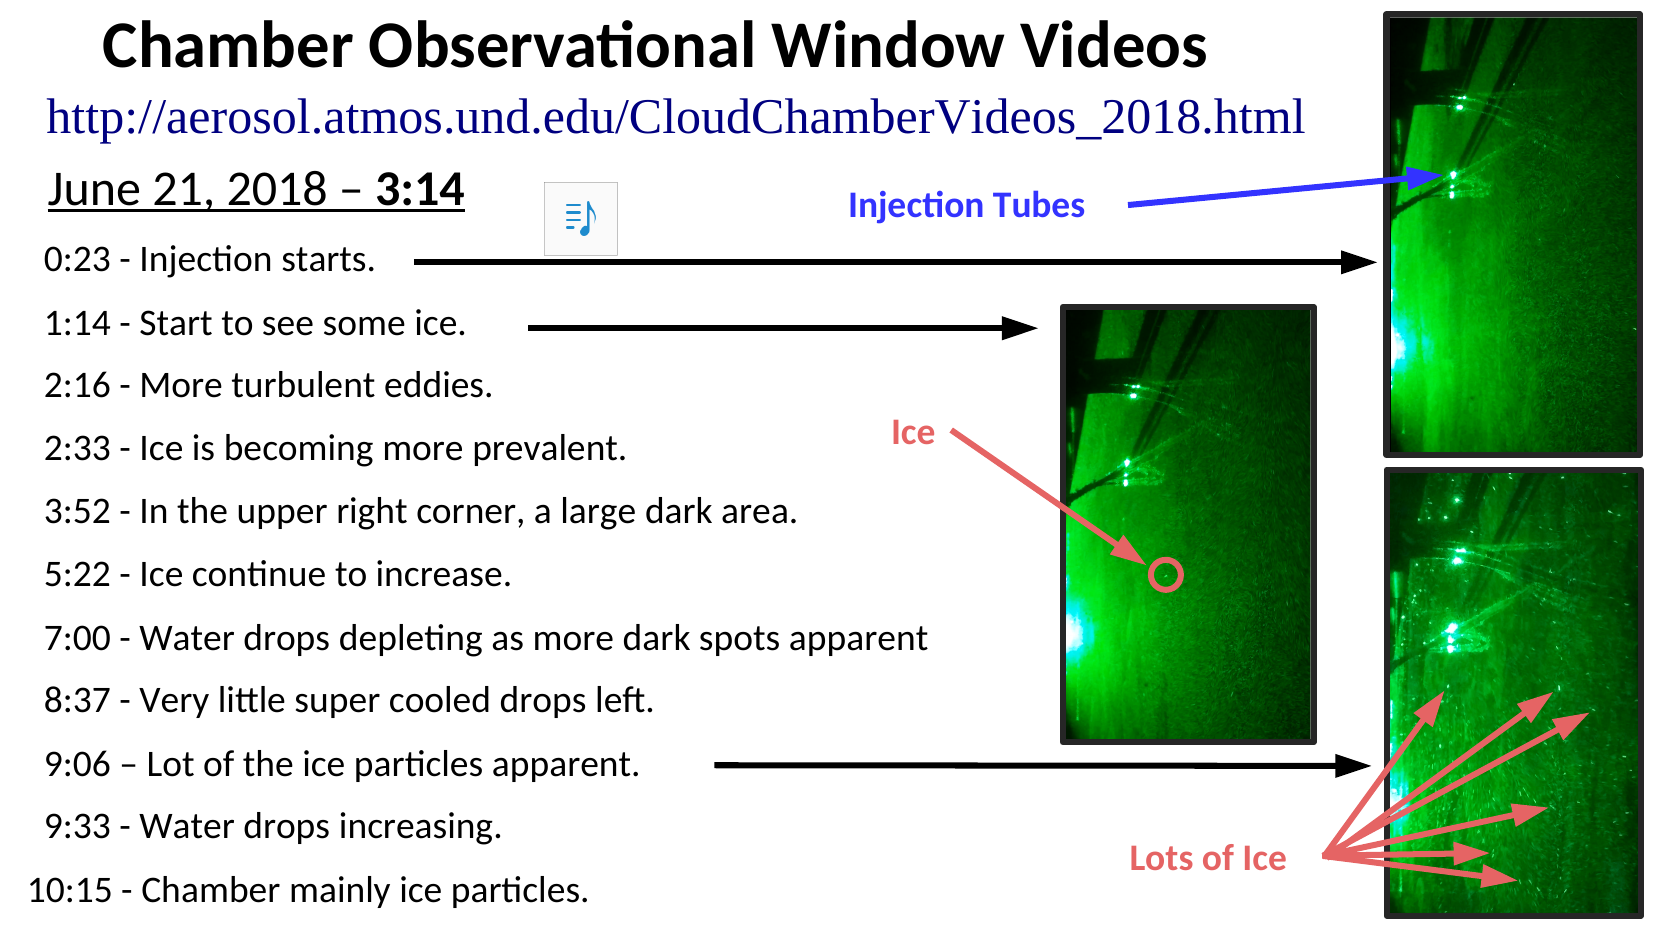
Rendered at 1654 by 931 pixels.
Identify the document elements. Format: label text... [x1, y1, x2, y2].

picture [1389, 17, 1637, 453]
text_box Injection Tubes [833, 172, 1149, 233]
text_box http://aerosol.atmos.und.edu/CloudChamberVideos_2018.html [31, 76, 1345, 152]
text_box 0:23 - Injection starts. 1:14 - Start to see some ice. 2:16 - More turbulent eddies. 2:33 - Ice is becoming more prevalent. 3:52 - In the upper right corner, a large dark area. 5:22 - Ice continue to increase. 7:00 - Water drops depleting as more dark spots apparent 8:37 - Very little super cooled drops left. 9:06 – Lot of the ice particles apparent. 9:33 - Water drops increasing. 10:15 - Chamber mainly ice particles. [12, 227, 1048, 917]
text_box [543, 180, 619, 256]
text_box Chamber Observational Window Videos [13, 2, 1299, 80]
text_box June 21, 2018 – 3:14 [33, 148, 544, 229]
text_box Lots of Ice [1114, 825, 1340, 886]
text_box Ice [876, 400, 967, 460]
text_box Pi Cloud Chamber Video [0, 0, 1649, 87]
picture [1065, 310, 1311, 740]
picture [1389, 472, 1639, 913]
